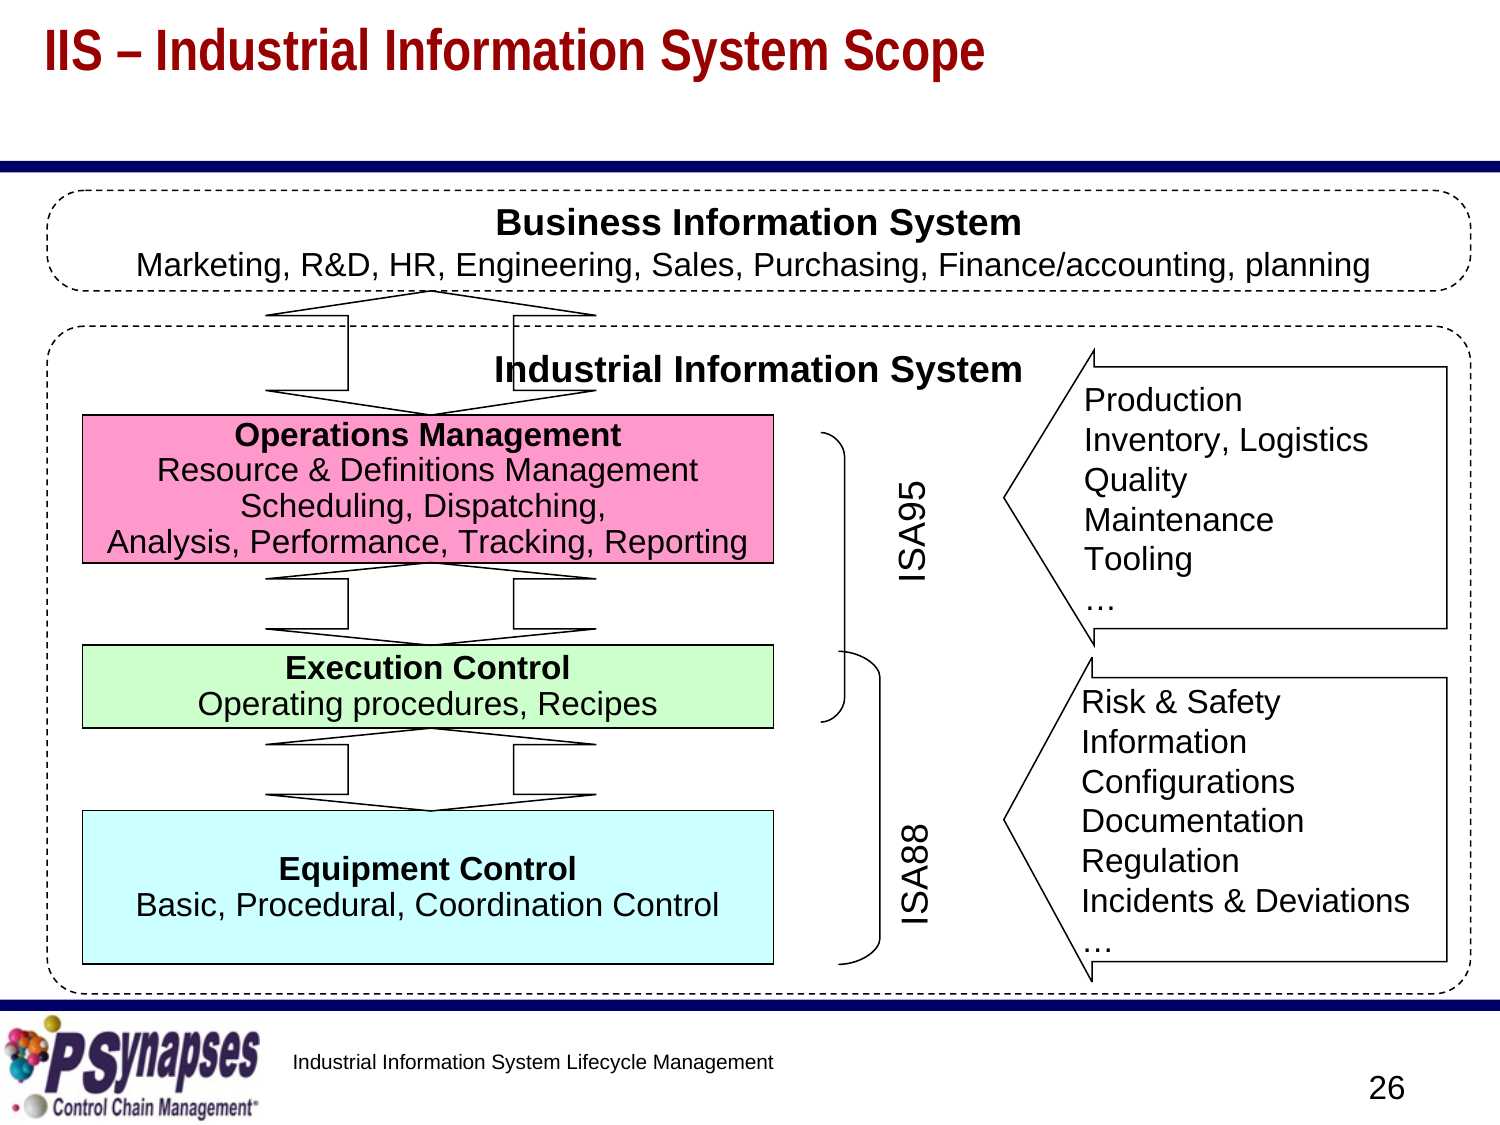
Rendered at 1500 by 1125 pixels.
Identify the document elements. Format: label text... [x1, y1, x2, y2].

text_box Equipment Control Basic, Procedural, Coordination Control [82, 810, 774, 965]
title IIS – Industrial Information System Scope [29, 12, 1471, 138]
text_box Industrial Information System [47, 326, 1471, 994]
text_box Industrial Information System [299, 730, 563, 810]
text_box Operations Management Resource & Definitions Management Scheduling, Dispatching, Analysis, Performance, Tracking, Reporting [82, 415, 774, 564]
picture [0, 1011, 260, 1125]
text_box Industrial Information System [293, 564, 568, 644]
text_box Production Inventory, Logistics Quality Maintenance Tooling … [1003, 350, 1447, 646]
text_box ISA95 [879, 466, 941, 598]
text_box ISA88 [881, 753, 946, 941]
text_box Execution Control Operating procedures, Recipes [82, 645, 774, 729]
text_box Business Information System Marketing, R&D, HR, Engineering, Sales, Purchasing, Finance/accounting, planning [47, 190, 1471, 291]
text_box Industrial Information System [289, 326, 573, 414]
text_box Risk & Safety Information Configurations Documentation Regulation Incidents & Deviations … [1003, 657, 1447, 983]
